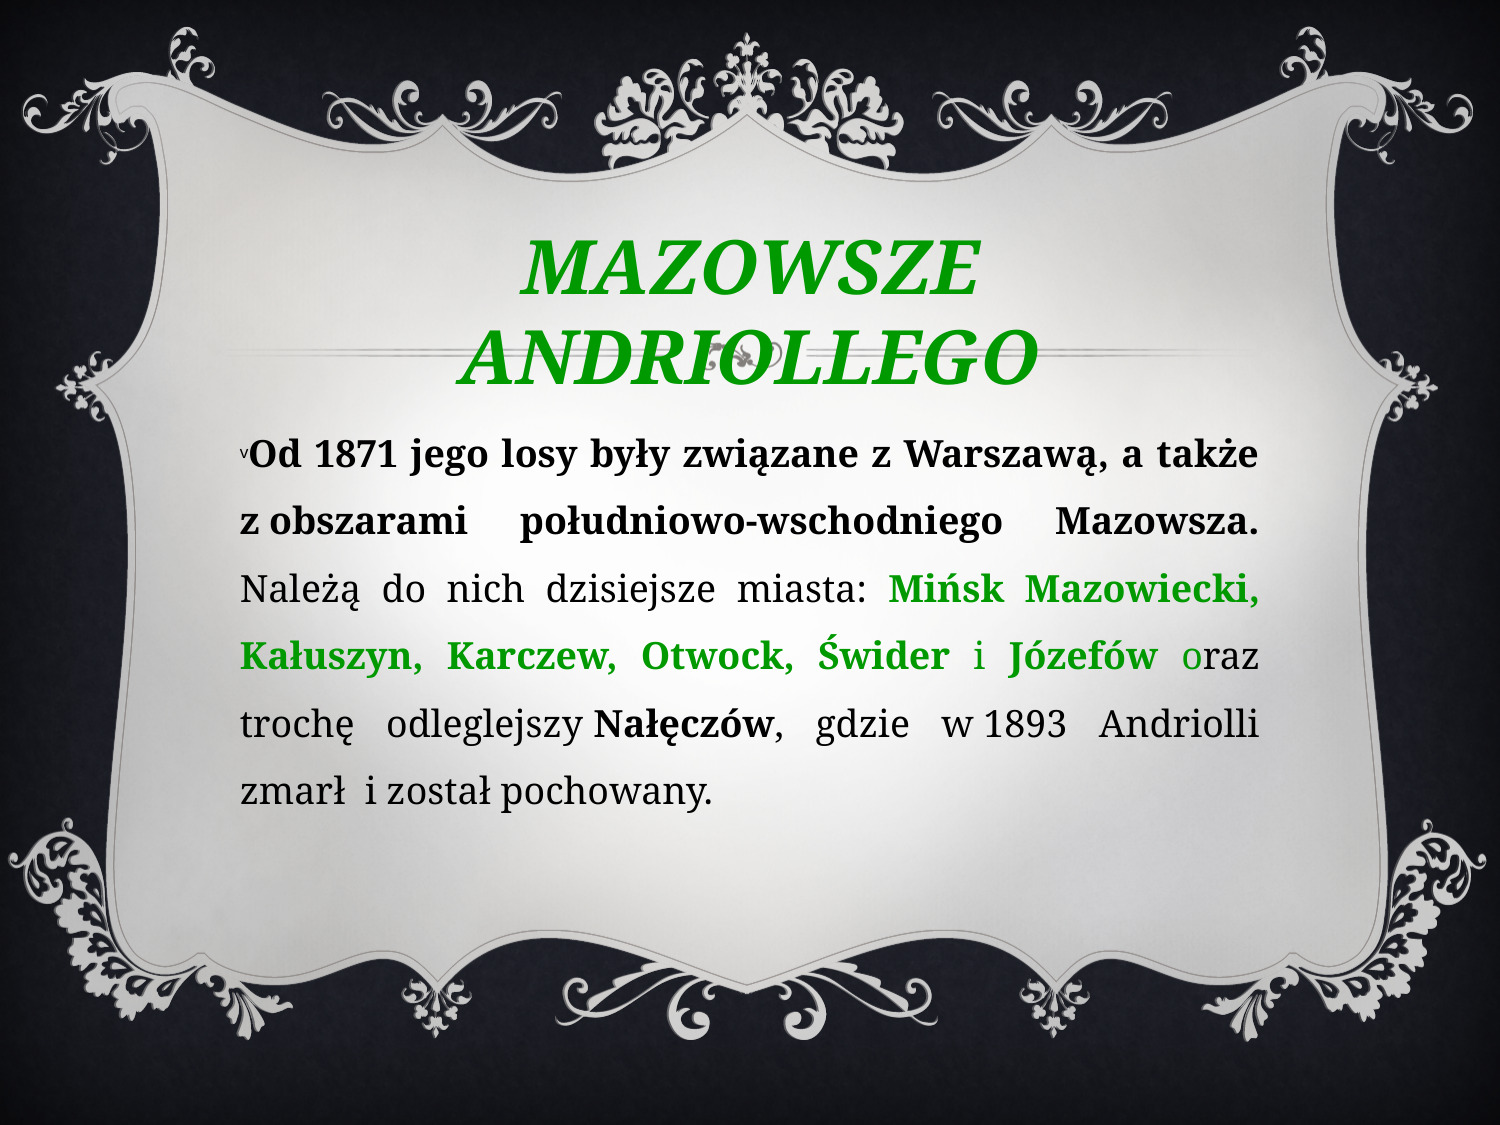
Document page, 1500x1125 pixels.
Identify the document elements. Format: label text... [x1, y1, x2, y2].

picture [0, 0, 1500, 1125]
title MAZOWSZE ANDRIOLLEGO [225, 212, 1275, 325]
list Od 1871 jego losy były związane z Warszawą, a także z obszarami południowo-wschodniego Mazowsza. Należą do nich dzisiejsze miasta: Mińsk Mazowiecki, Kałuszyn, Karczew, Otwock, Świder i Józefów oraz trochę odleglejszy Nałęczów, gdzie w 1893 Andriolli zmarł i został pochowany. [225, 399, 1275, 900]
